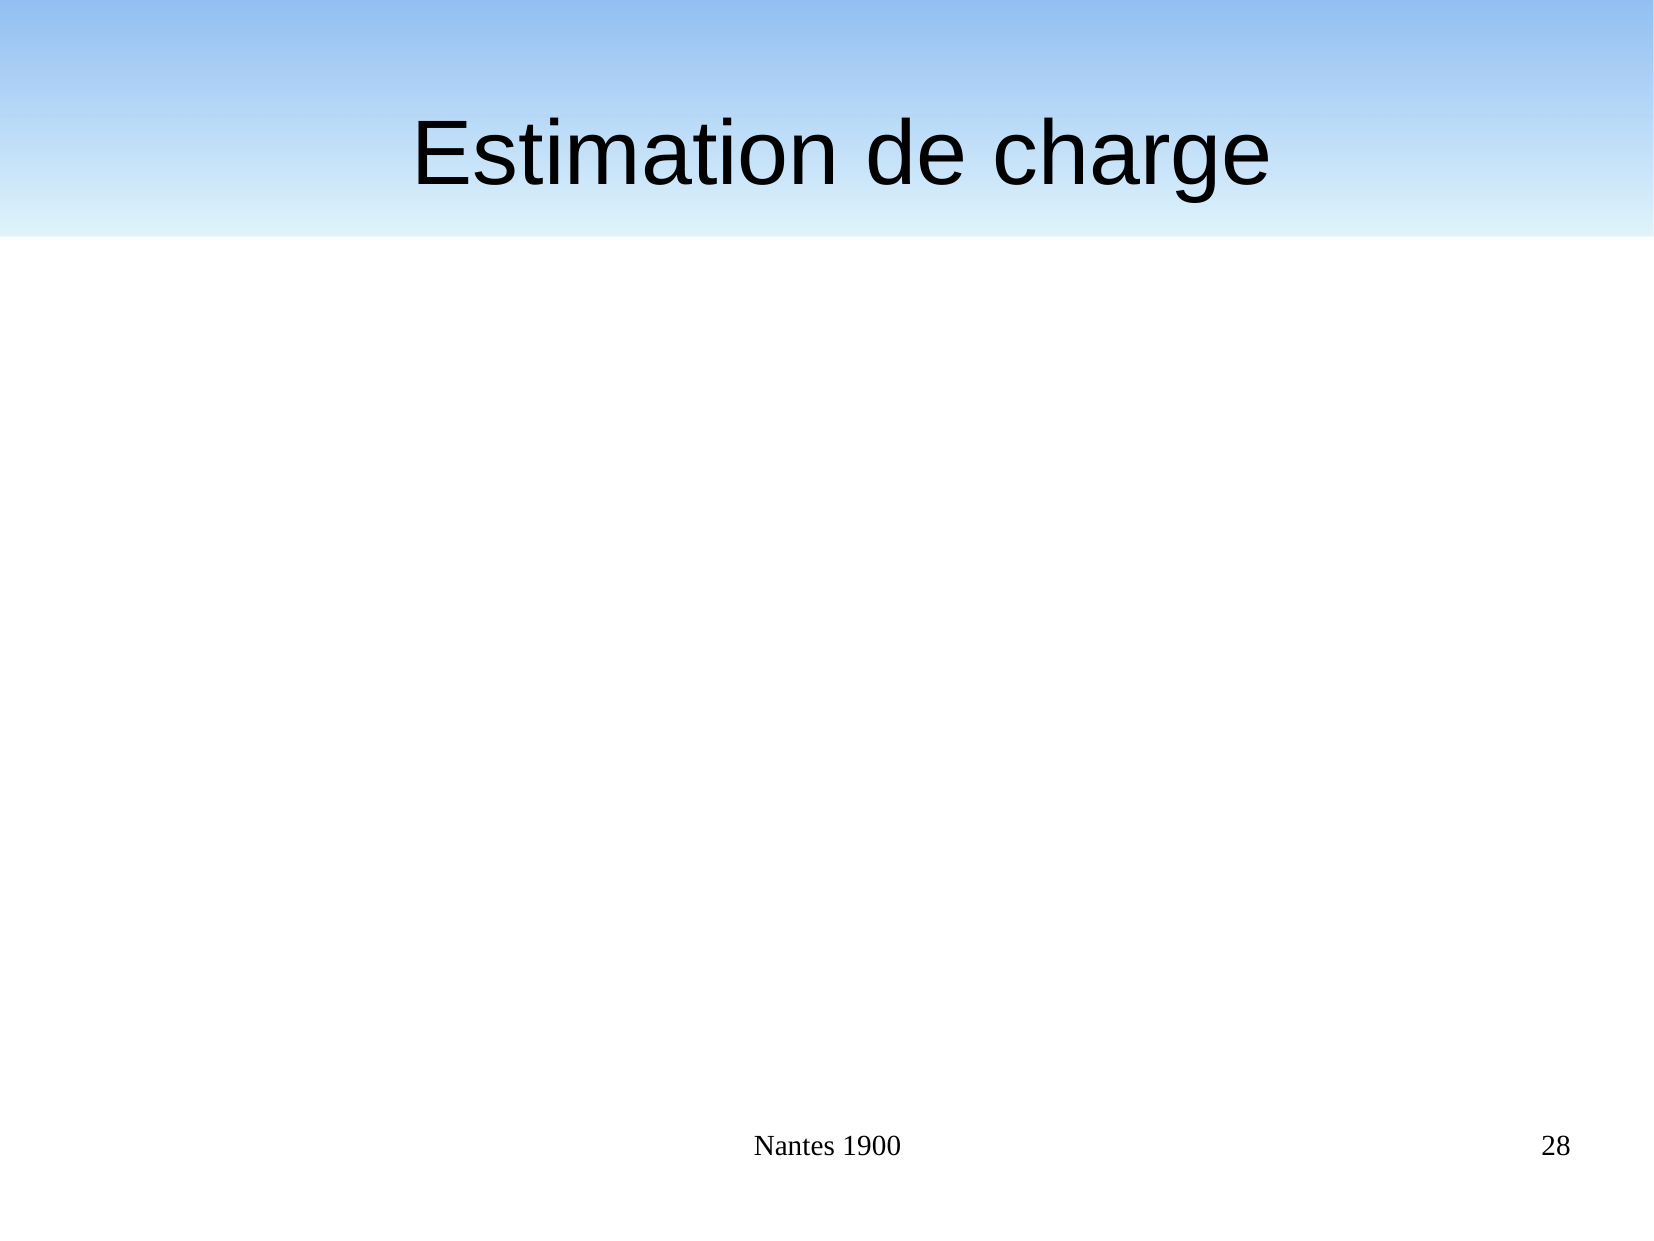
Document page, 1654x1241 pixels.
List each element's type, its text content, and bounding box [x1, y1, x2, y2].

picture [0, 0, 1654, 1241]
title Estimation de charge [82, 49, 1571, 257]
